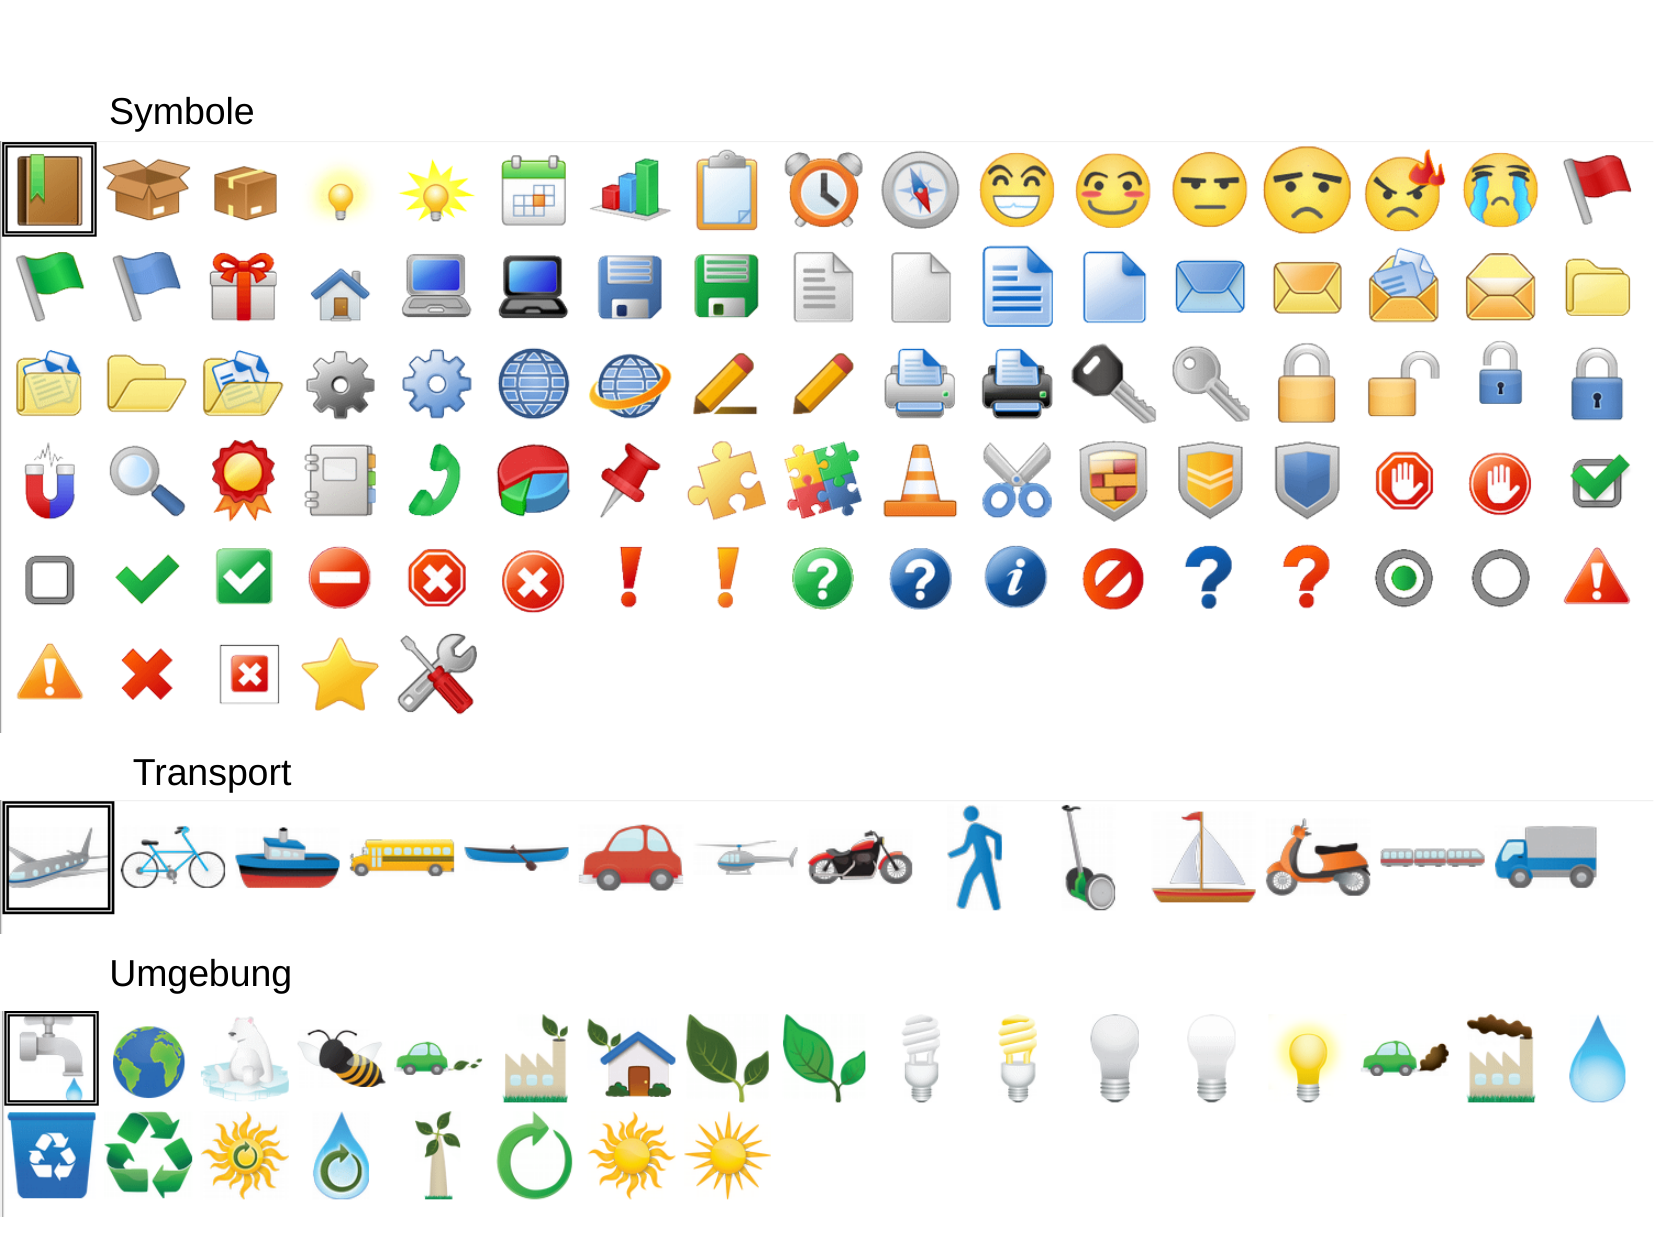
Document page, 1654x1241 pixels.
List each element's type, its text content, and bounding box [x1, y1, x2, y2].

picture [0, 1011, 1654, 1217]
text_box Symbole [94, 82, 270, 140]
text_box Transport [118, 744, 307, 801]
picture [0, 800, 1654, 934]
text_box Umgebung [94, 944, 308, 1002]
picture [0, 141, 1654, 733]
